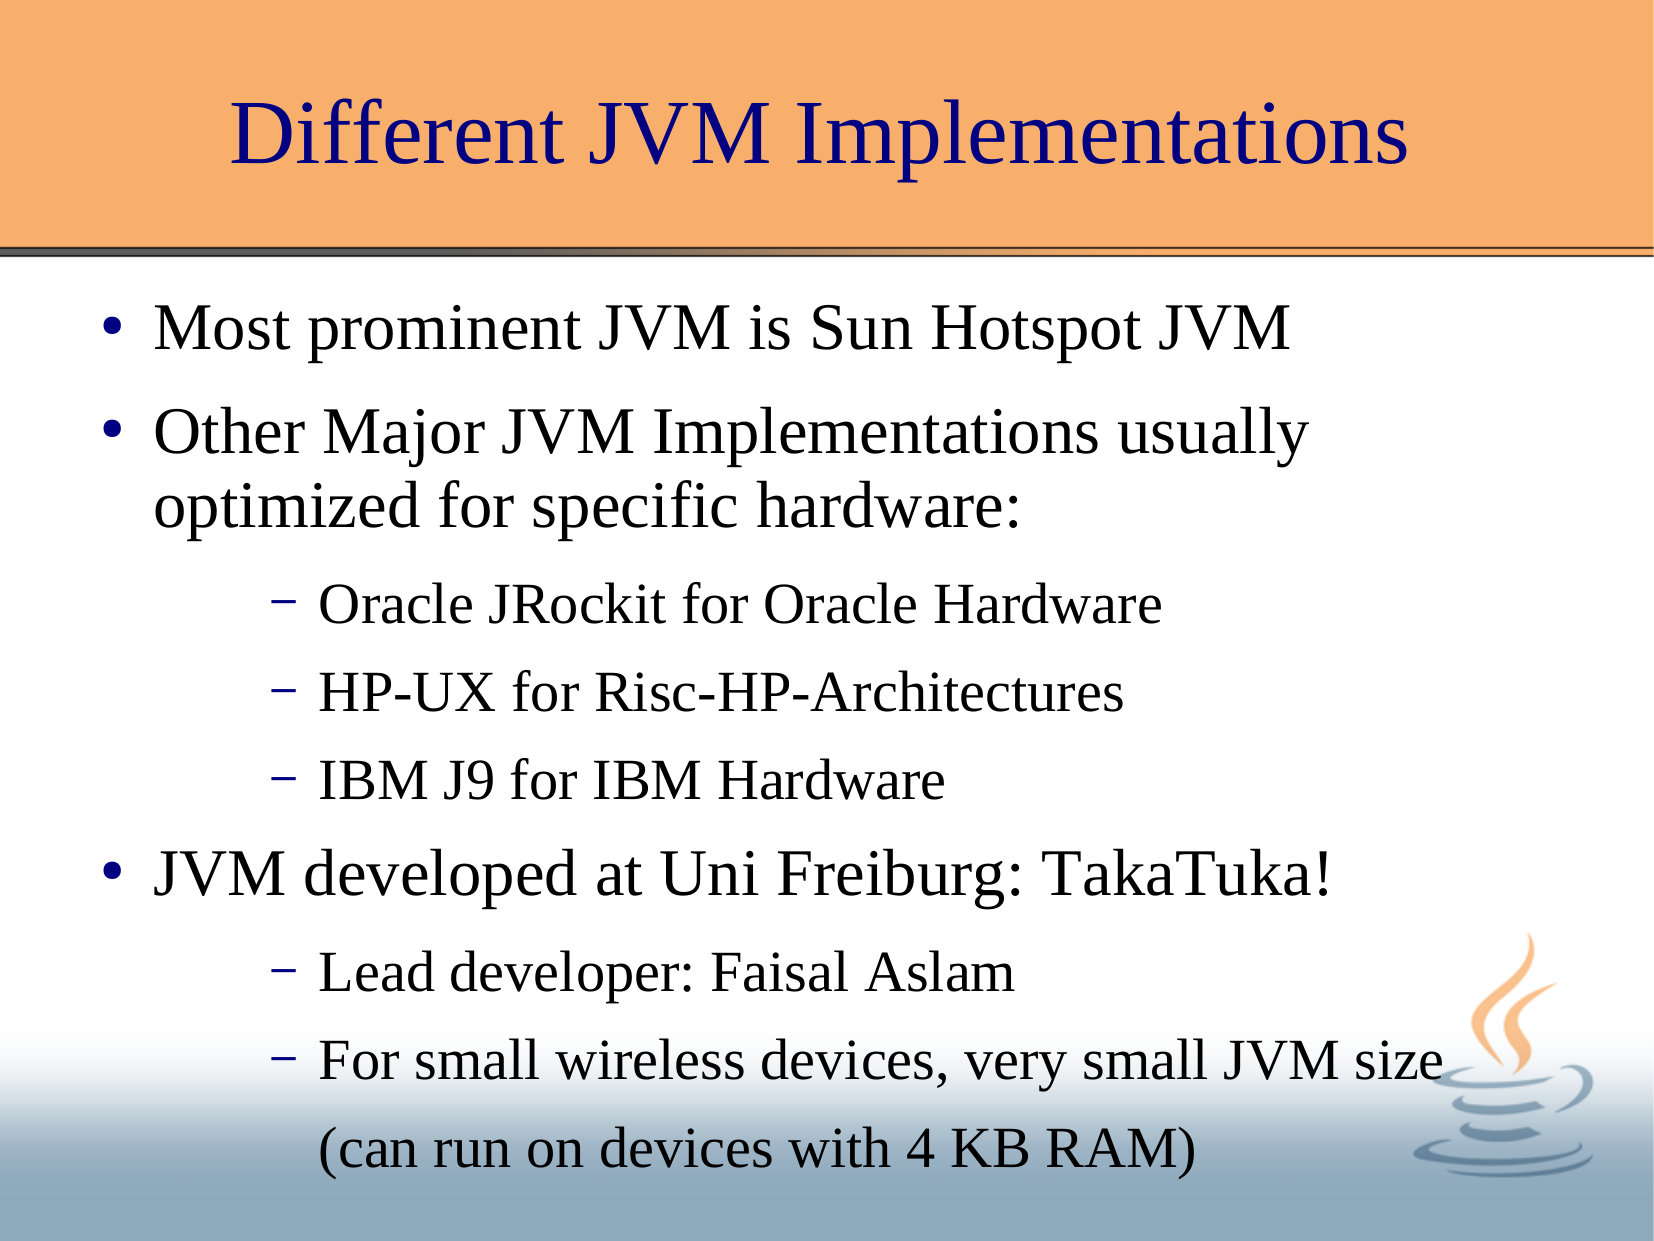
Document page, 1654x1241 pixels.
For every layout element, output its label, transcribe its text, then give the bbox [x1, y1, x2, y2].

picture [0, 0, 1654, 1241]
list Most prominent JVM is Sun Hotspot JVM Other Major JVM Implementations usually optimized for specific hardware: Oracle JRockit for Oracle Hardware HP-UX for Risc-HP-Architectures IBM J9 for IBM Hardware JVM developed at Uni Freiburg: TakaTuka! Lead developer: Faisal Aslam For small wireless devices, very small JVM size (can run on devices with 4 KB RAM) [82, 290, 1571, 1187]
title Different JVM Implementations [76, 29, 1565, 237]
